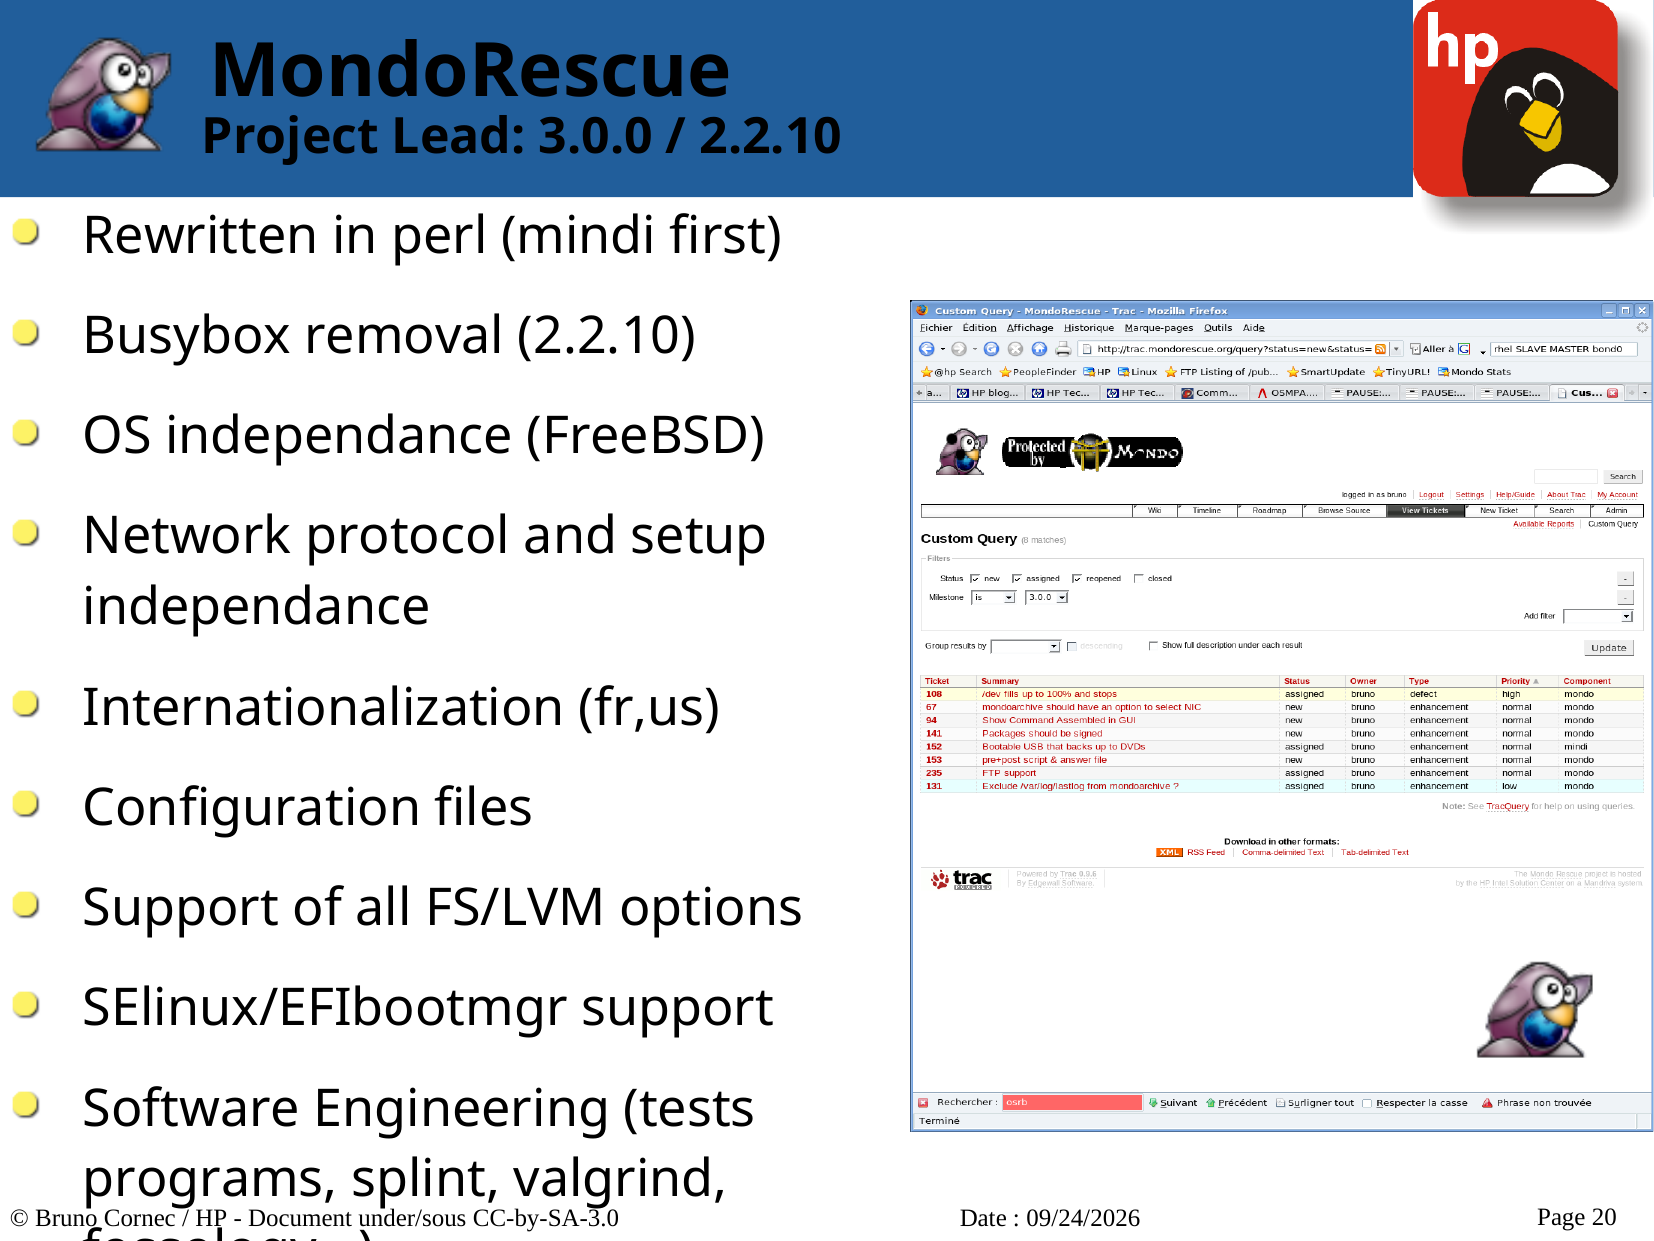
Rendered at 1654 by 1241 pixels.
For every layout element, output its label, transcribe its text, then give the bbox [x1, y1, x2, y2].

picture [1413, 0, 1654, 235]
list Rewritten in perl (mindi first) Busybox removal (2.2.10) OS independance (FreeBSD) Network protocol and setup independance Internationalization (fr,us) Configuration files Support of all FS/LVM options SElinux/EFIbootmgr support Software Engineering (tests programs, splint, valgrind, fossology...) [0, 197, 902, 1160]
picture [910, 300, 1654, 1132]
picture [0, 0, 211, 197]
title Project Lead: 3.0.0 / 2.2.10 [201, 32, 1191, 241]
